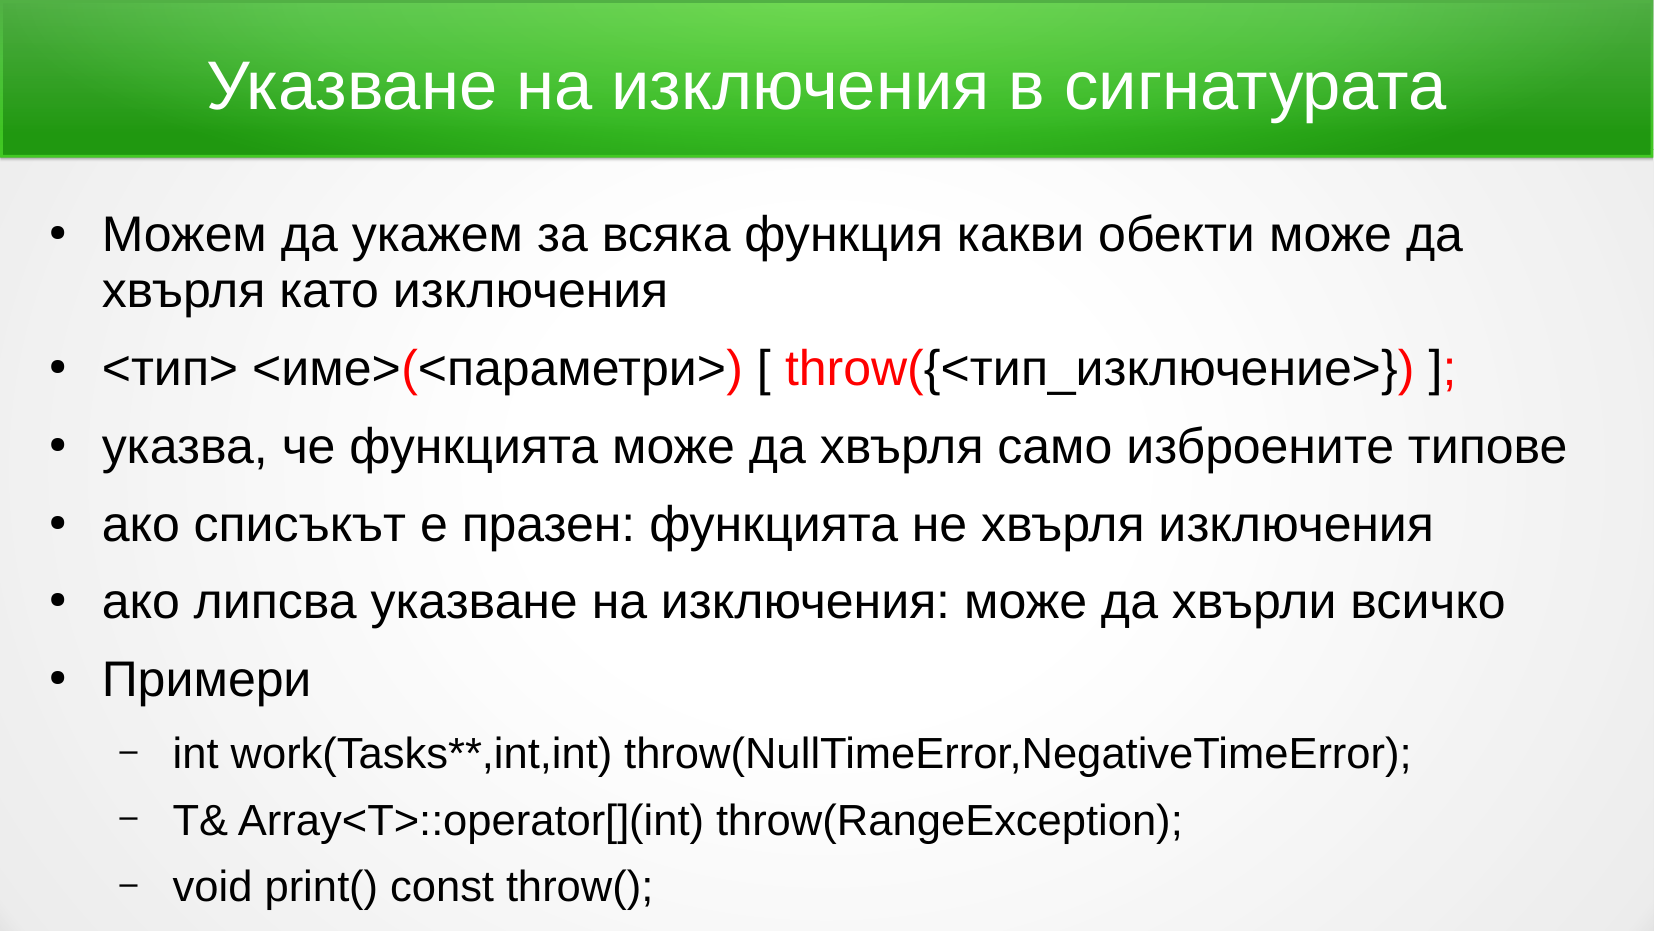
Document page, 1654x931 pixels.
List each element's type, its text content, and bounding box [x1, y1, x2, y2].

title Указване на изключения в сигнатурата [82, 37, 1571, 135]
list Можем да укажем за всяка функция какви обекти може да хвърля като изключения <тип> <име>(<параметри>) [ throw({<тип_изключение>}) ]; указва, че функцията може да хвърля само изброените типове ако списъкът е празен: функцията не хвърля изключения ако липсва указване на изключения: може да хвърли всичко Примери int work(Tasks**,int,int) throw(NullTimeError,NegativeTimeError); T& Array<T>::operator[](int) throw(RangeException); void print() const throw(); [31, 206, 1619, 928]
